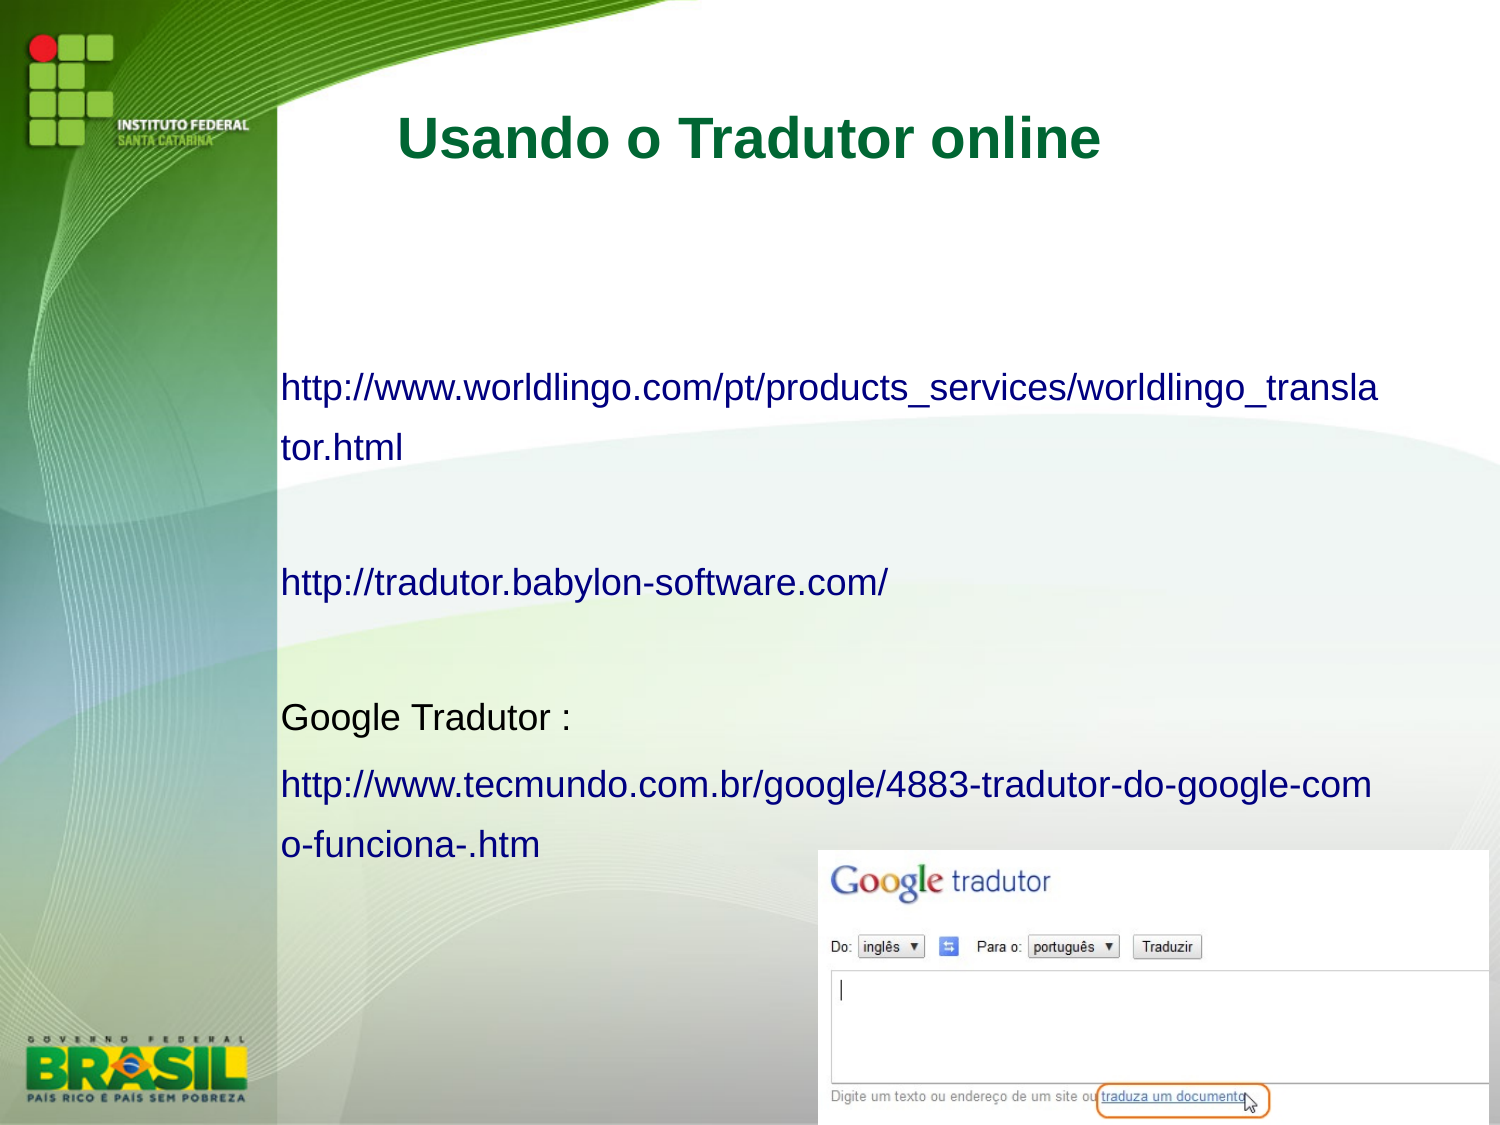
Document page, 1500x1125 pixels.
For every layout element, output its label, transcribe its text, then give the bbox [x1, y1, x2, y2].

list http://www.worldlingo.com/pt/products_services/worldlingo_translator.html http://tradutor.babylon-software.com/ Google Tradutor : http://www.tecmundo.com.br/google/4883-tradutor-do-google-como-funciona-.htm [280, 295, 1383, 852]
picture [0, 0, 1500, 1125]
title Usando o Tradutor online [75, 44, 1425, 233]
